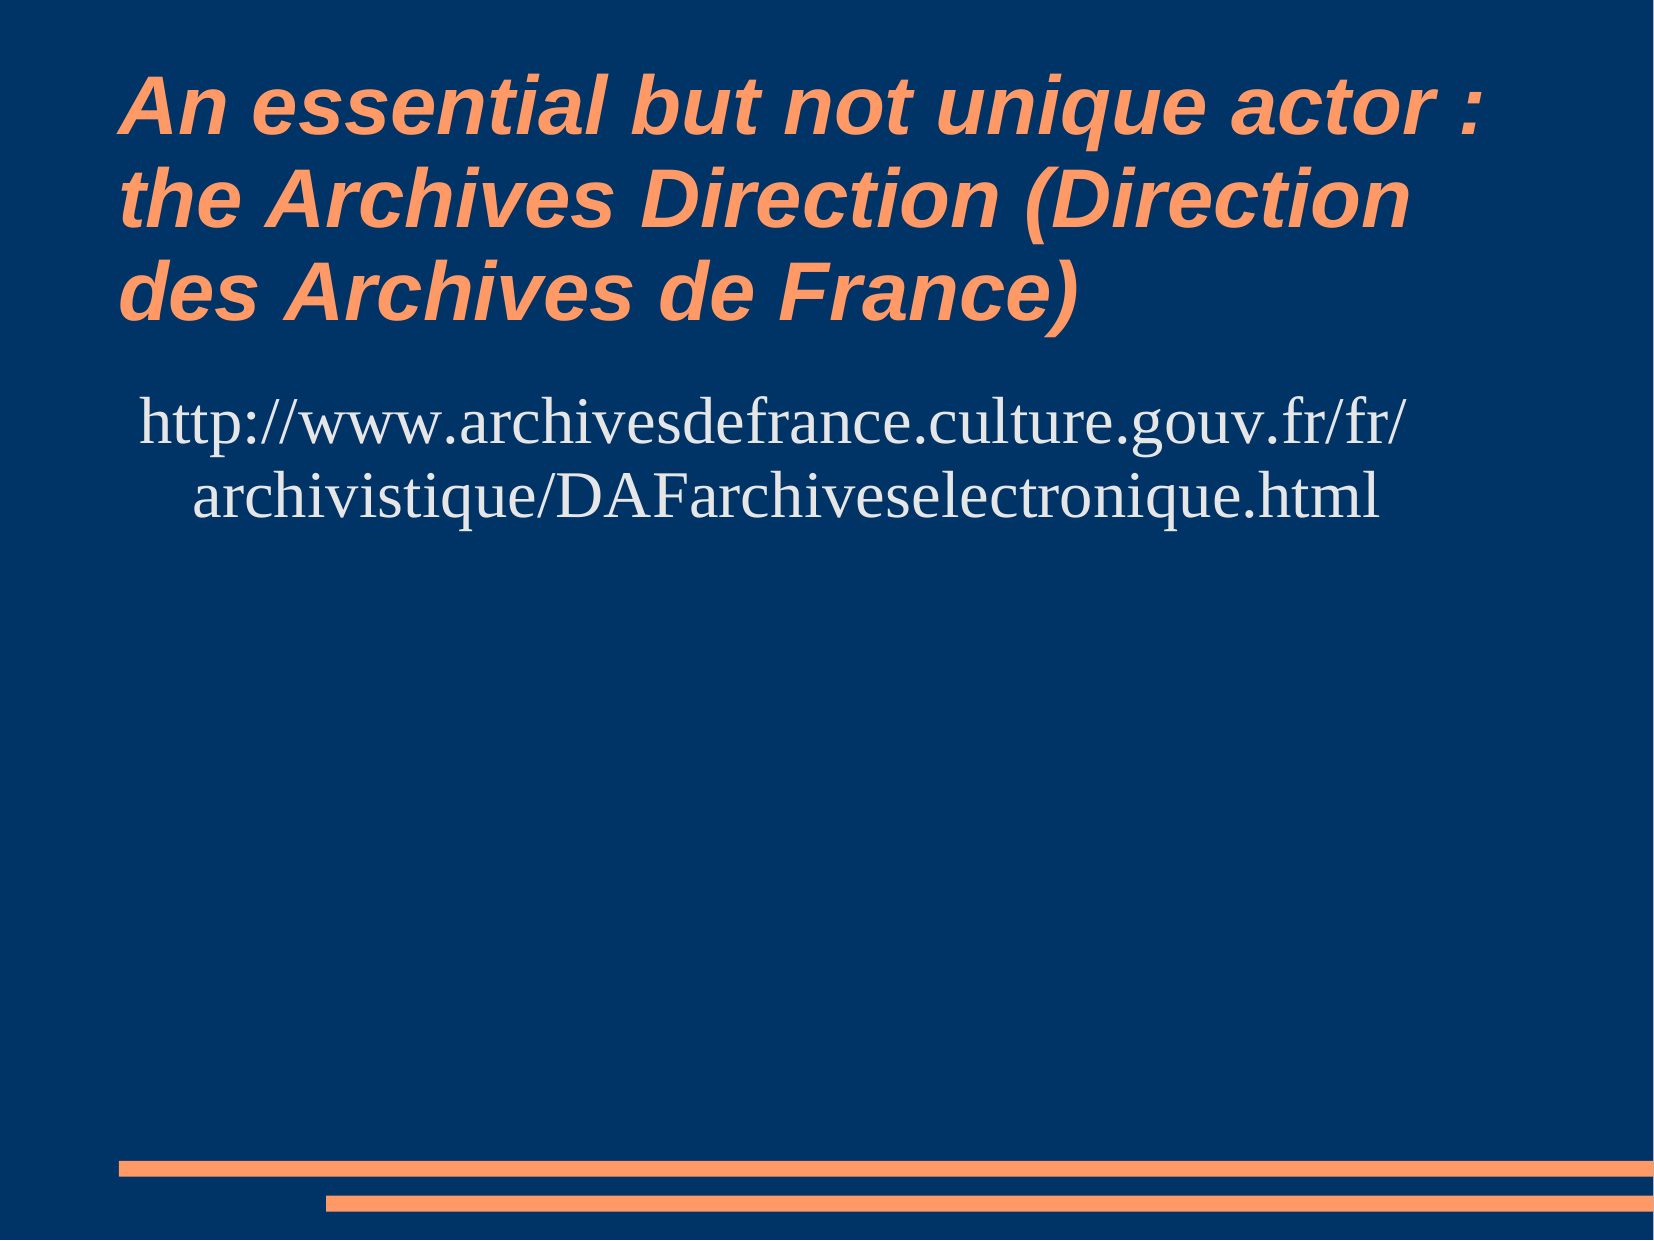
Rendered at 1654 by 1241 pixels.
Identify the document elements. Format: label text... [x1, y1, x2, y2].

list http://www.archivesdefrance.culture.gouv.fr/fr/archivistique/DAFarchiveselectronique.html [121, 383, 1561, 1132]
title An essential but not unique actor : the Archives Direction (Direction des Archives de France) [118, 59, 1531, 339]
